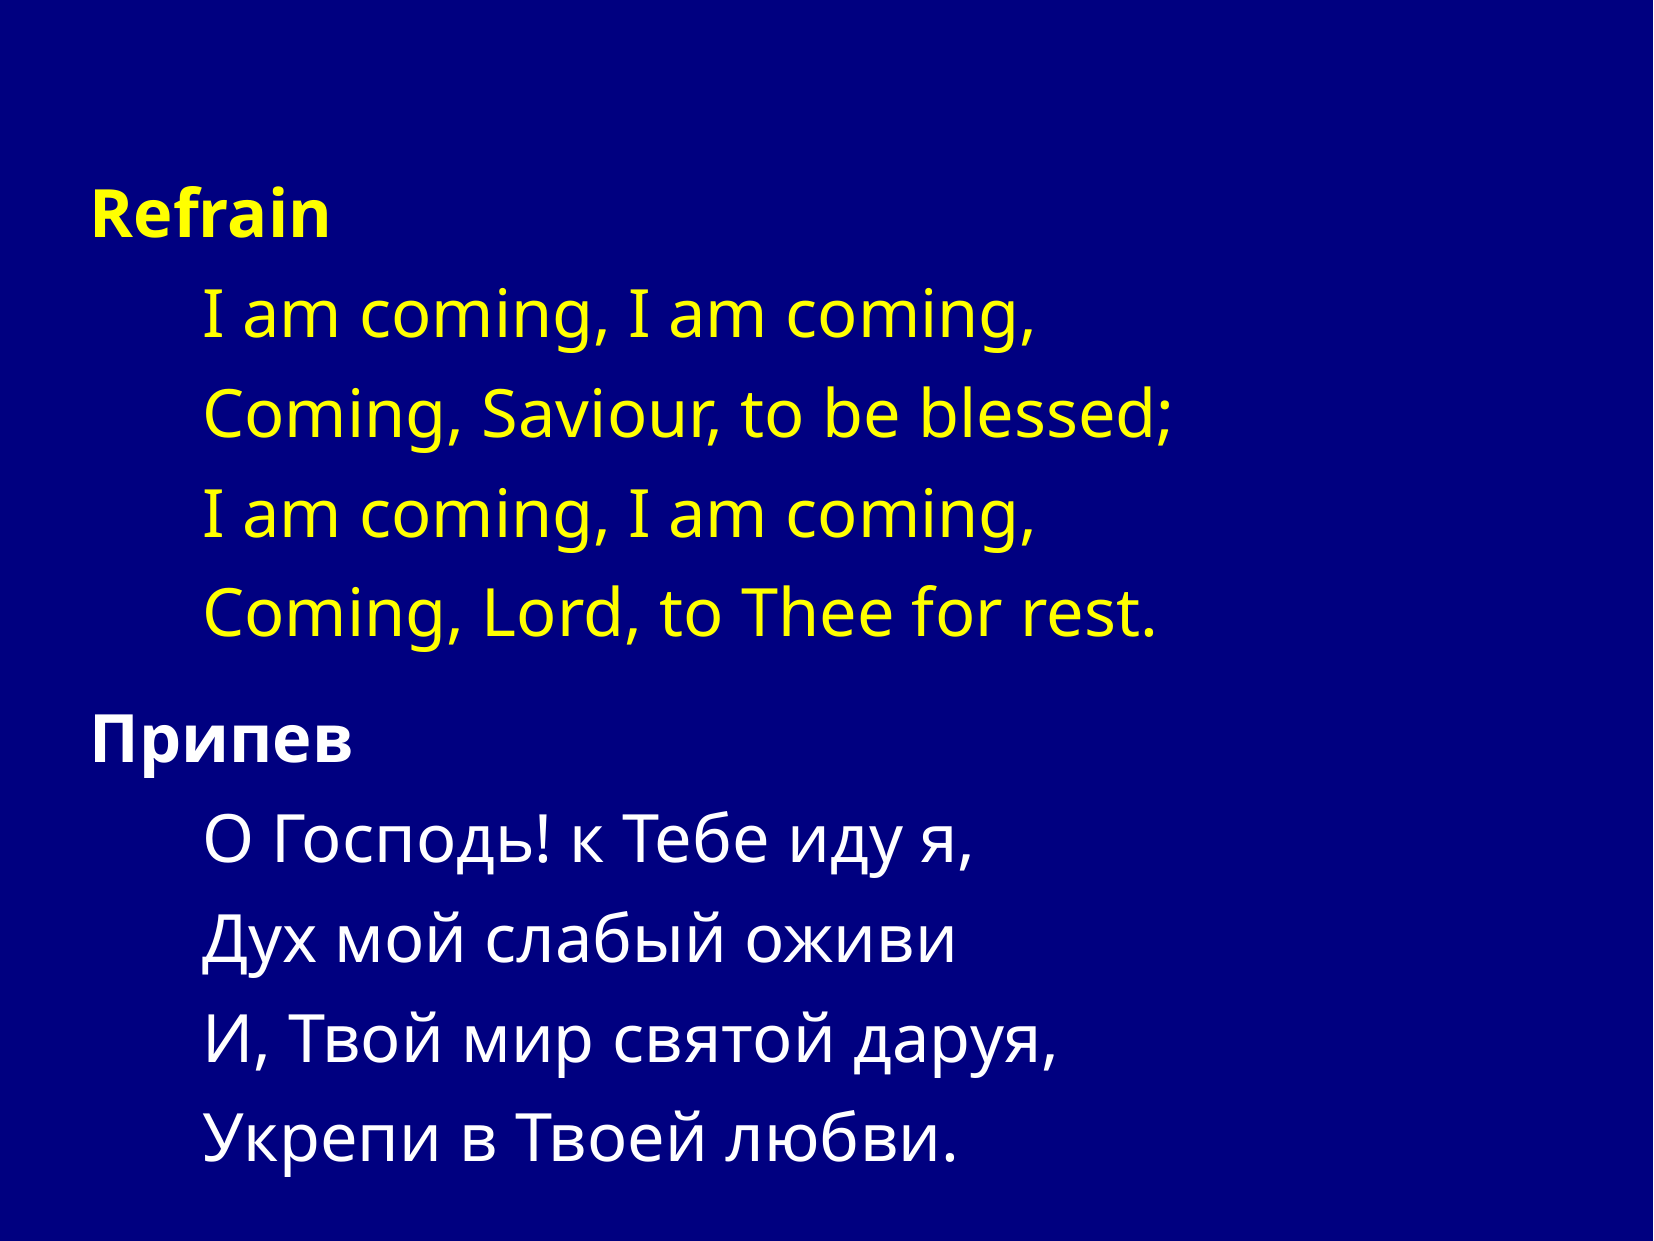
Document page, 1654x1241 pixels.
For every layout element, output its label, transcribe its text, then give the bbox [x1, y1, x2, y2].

text_box Refrain I am coming, I am coming, Coming, Saviour, to be blessed; I am coming, I am coming, Coming, Lord, to Thee for rest. [75, 150, 1576, 638]
text_box Припев О Господь! к Тебе иду я, Дух мой слабый оживи И, Твой мир святой даруя, Укрепи в Твоей любви. [75, 675, 1576, 1163]
